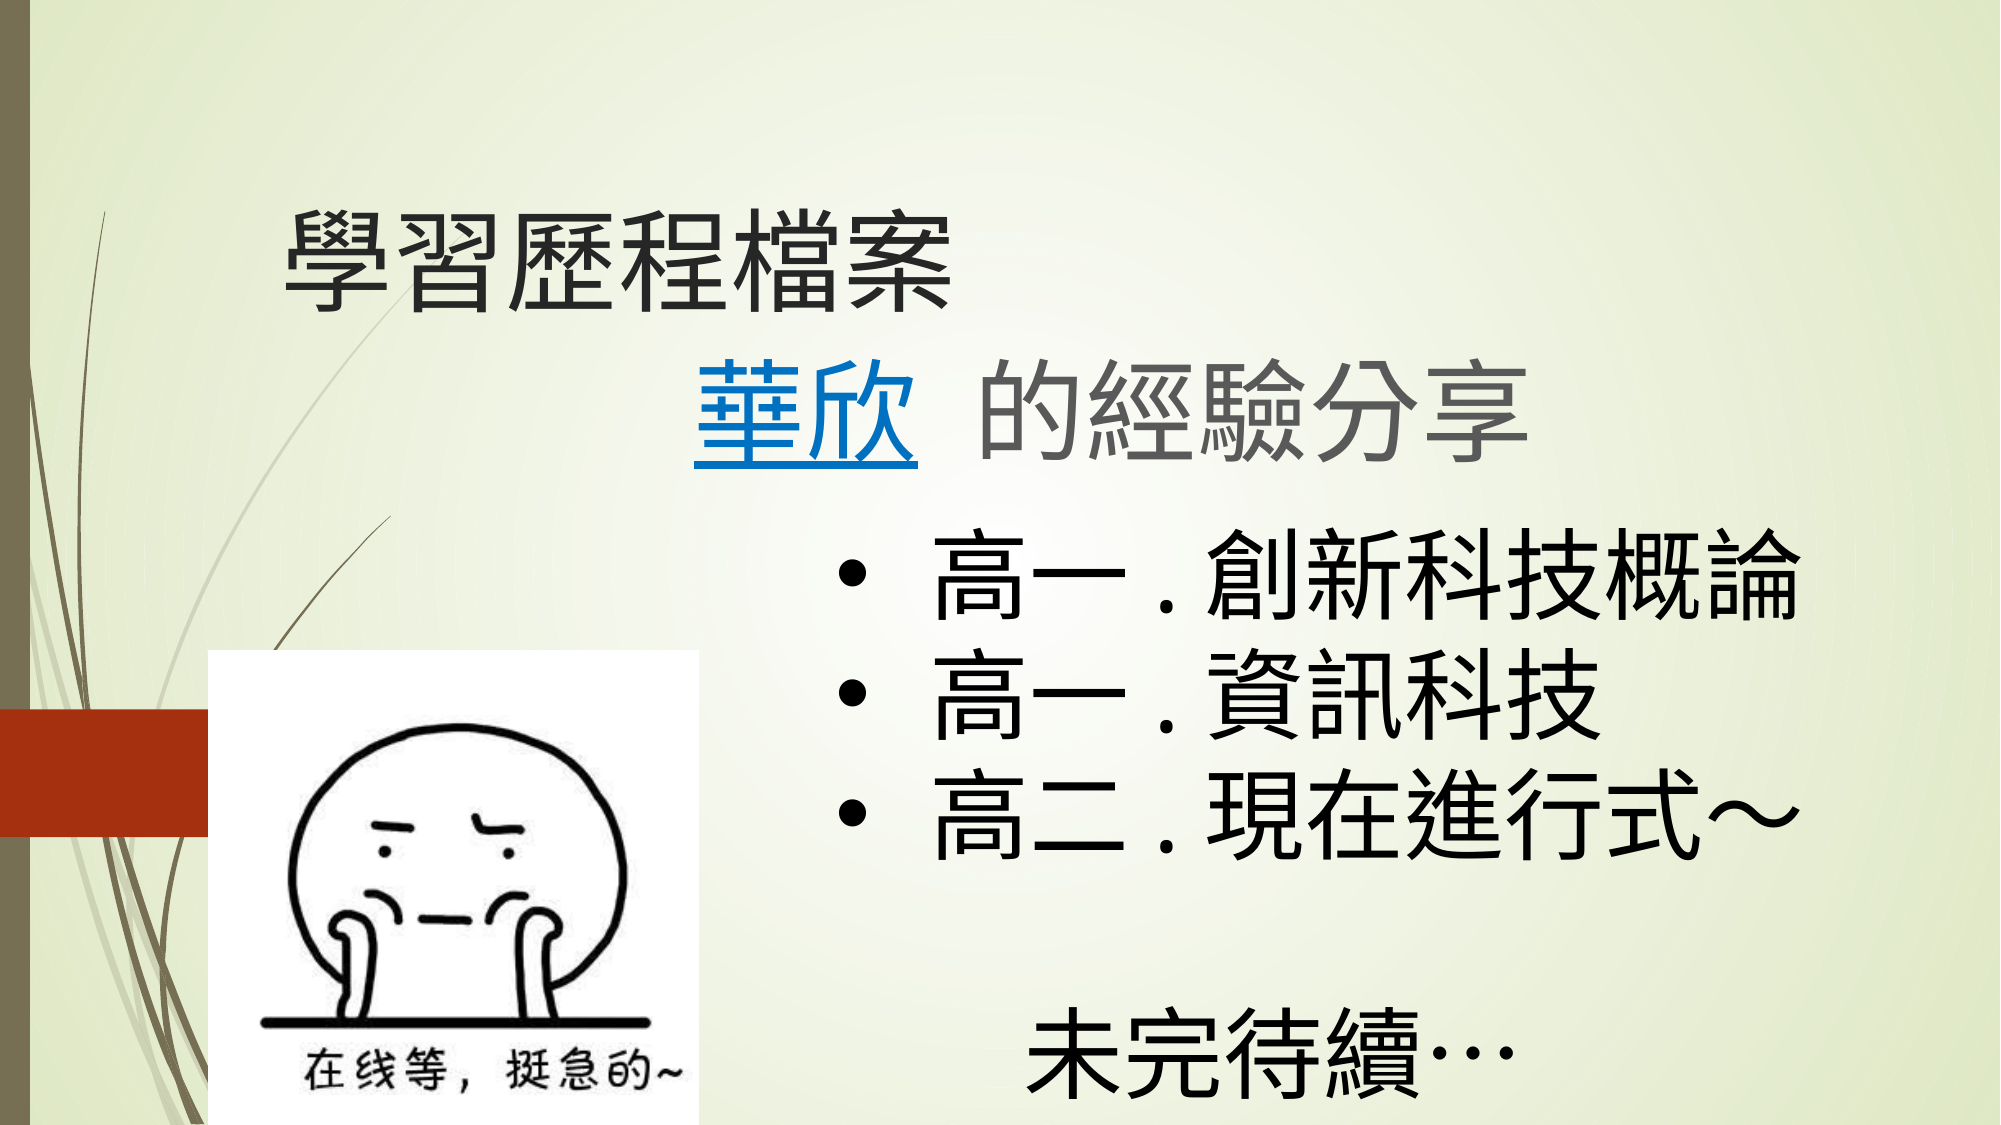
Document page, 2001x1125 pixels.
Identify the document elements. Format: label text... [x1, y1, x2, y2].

subtitle 華欣 的經驗分享 [678, 333, 1562, 519]
title 學習歷程檔案 [265, 132, 1132, 334]
picture [208, 650, 699, 1125]
text_box 高一.創新科技概論 高一.資訊科技 高二.現在進行式～ 未完待續… [820, 504, 1999, 1125]
